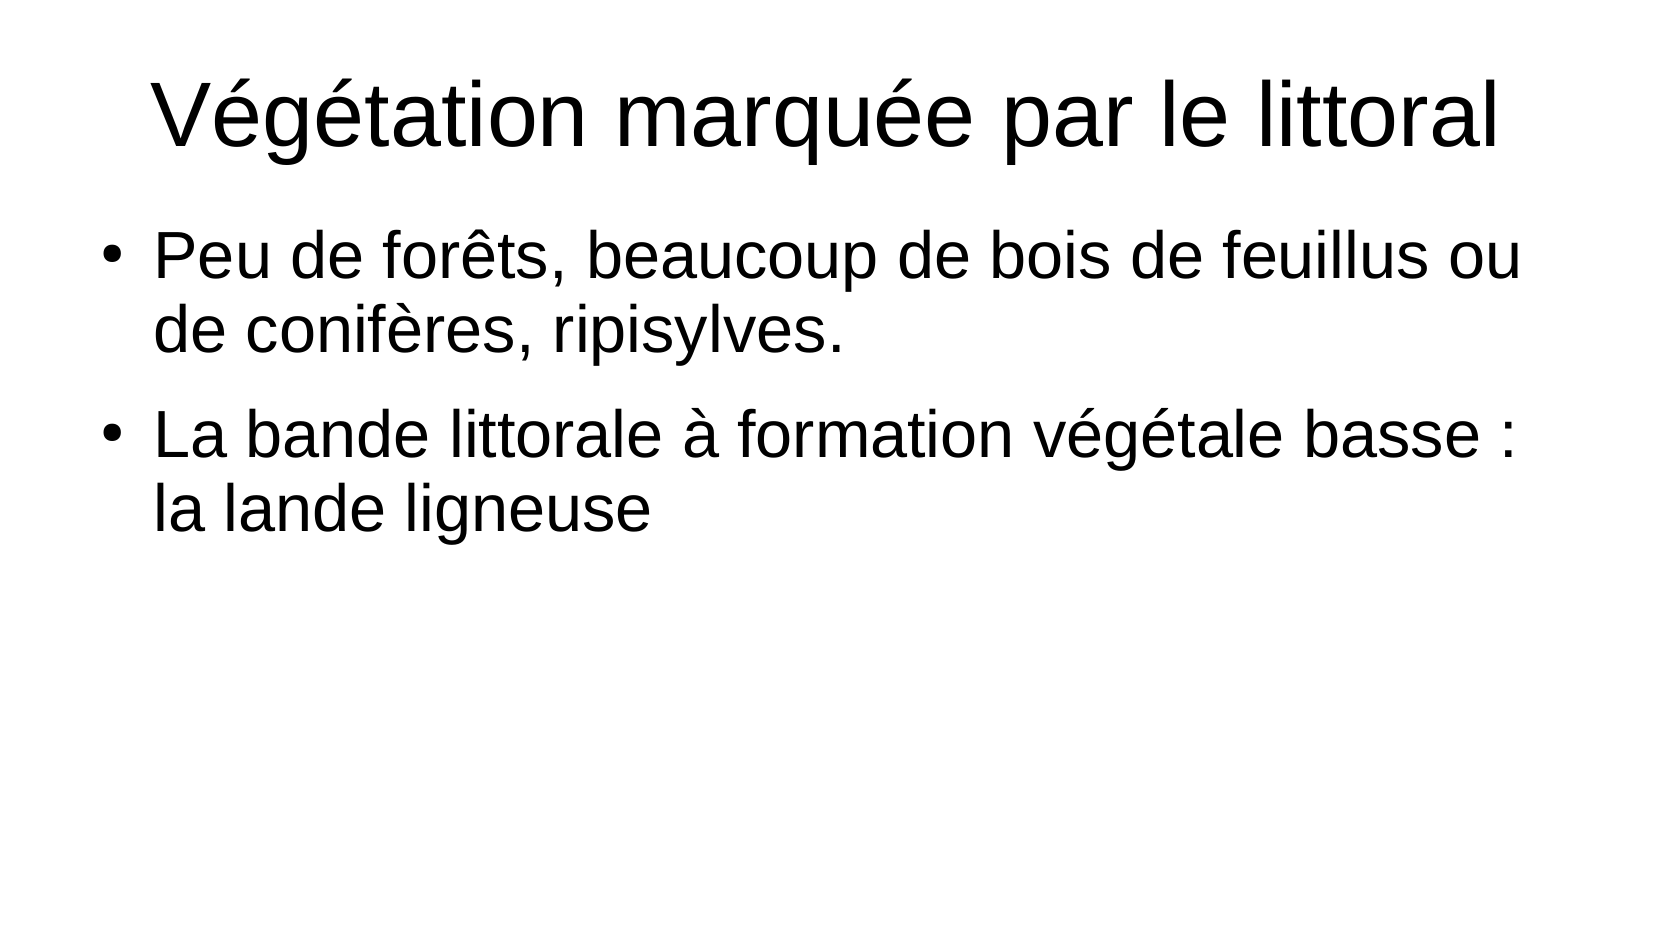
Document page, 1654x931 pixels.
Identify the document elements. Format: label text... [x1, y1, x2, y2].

title Végétation marquée par le littoral [82, 37, 1571, 193]
list Peu de forêts, beaucoup de bois de feuillus ou de conifères, ripisylves. La bande littorale à formation végétale basse : la lande ligneuse [82, 217, 1571, 758]
